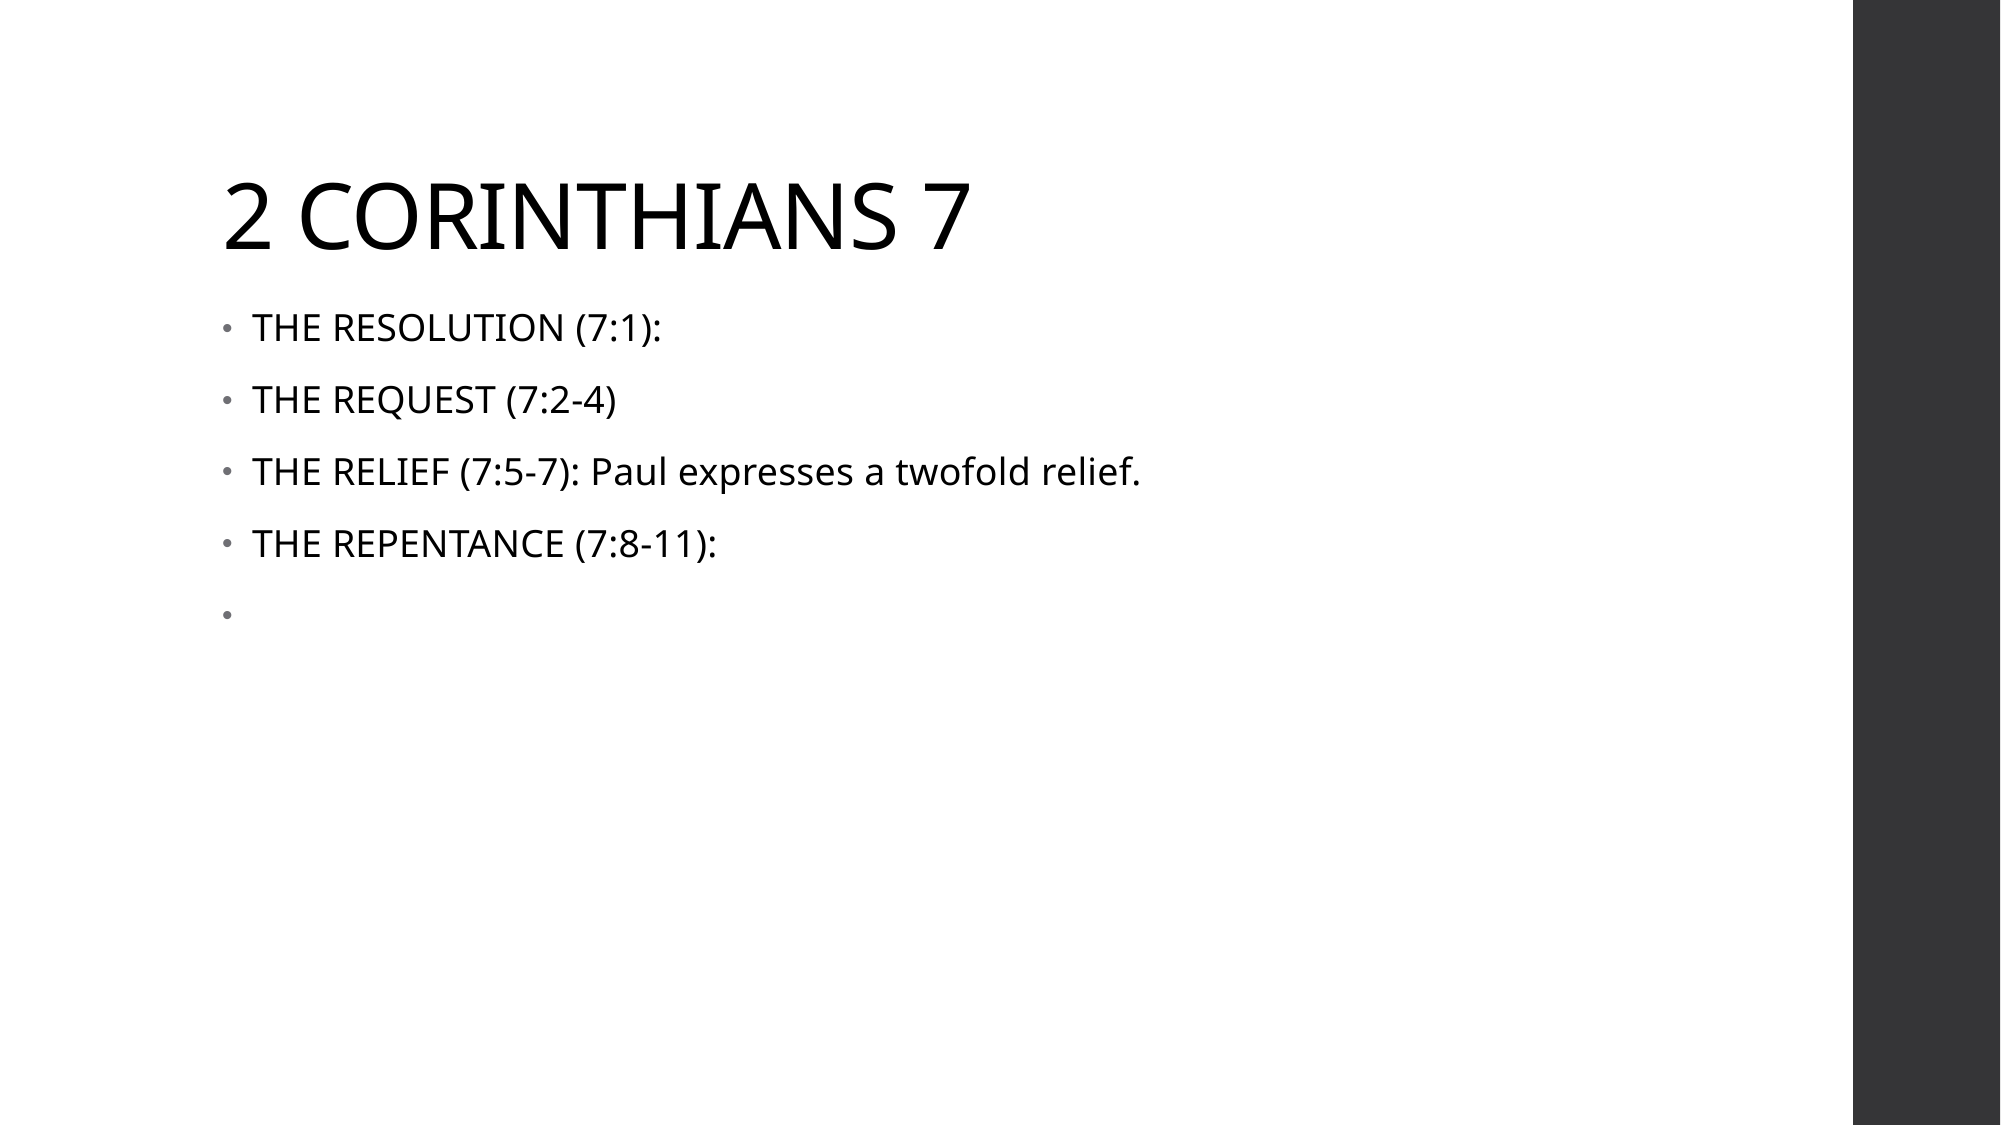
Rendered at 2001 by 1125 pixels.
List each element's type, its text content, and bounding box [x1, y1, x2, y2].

title 2 CORINTHIANS 7 [206, 60, 1797, 278]
list THE RESOLUTION (7:1): THE REQUEST (7:2-4) THE RELIEF (7:5-7): Paul expresses a twofold relief. THE REPENTANCE (7:8-11): [206, 299, 1617, 1014]
